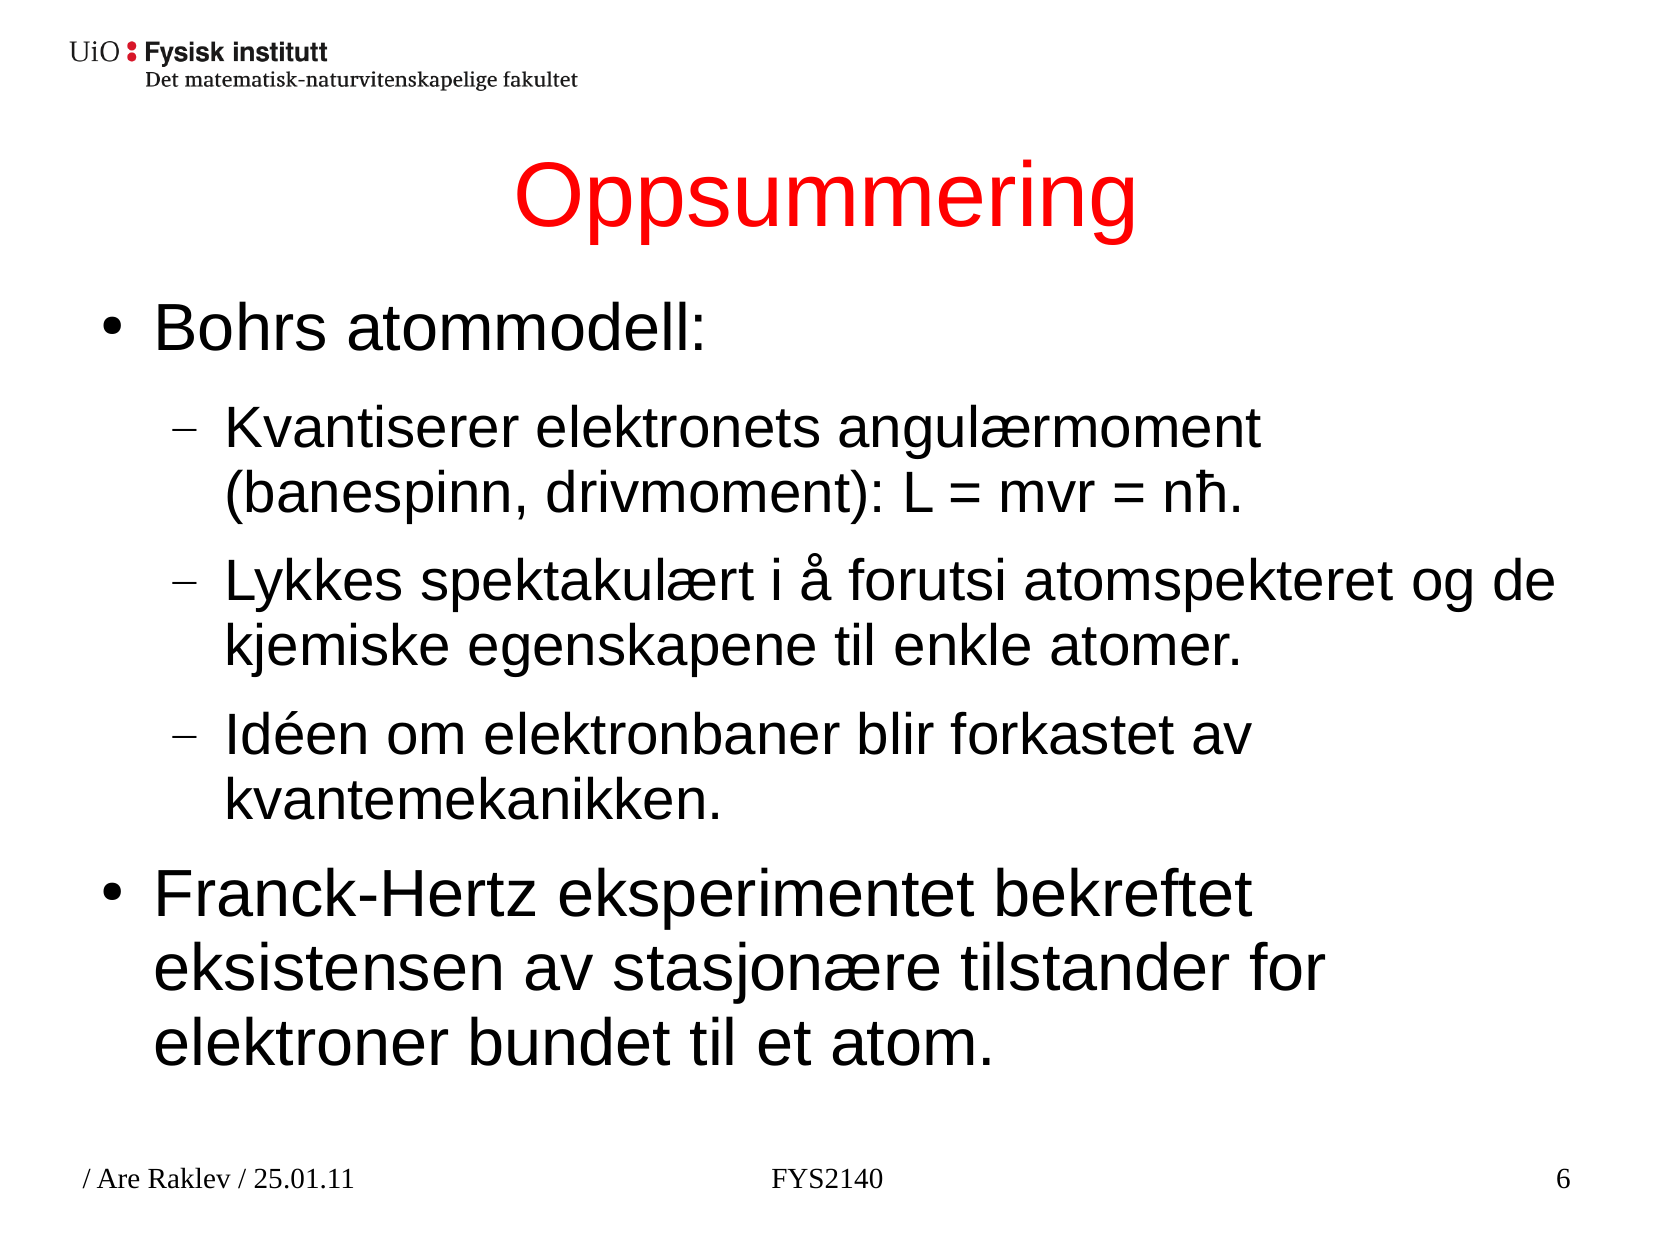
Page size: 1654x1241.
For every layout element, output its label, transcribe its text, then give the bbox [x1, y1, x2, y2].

picture [68, 37, 581, 93]
list Bohrs atommodell: Kvantiserer elektronets angulærmoment (banespinn, drivmoment): L = mvr = nħ. Lykkes spektakulært i å forutsi atomspekteret og de kjemiske egenskapene til enkle atomer. Idéen om elektronbaner blir forkastet av kvantemekanikken. Franck-Hertz eksperimentet bekreftet eksistensen av stasjonære tilstander for elektroner bundet til et atom. [82, 290, 1576, 1094]
title Oppsummering [82, 90, 1571, 290]
